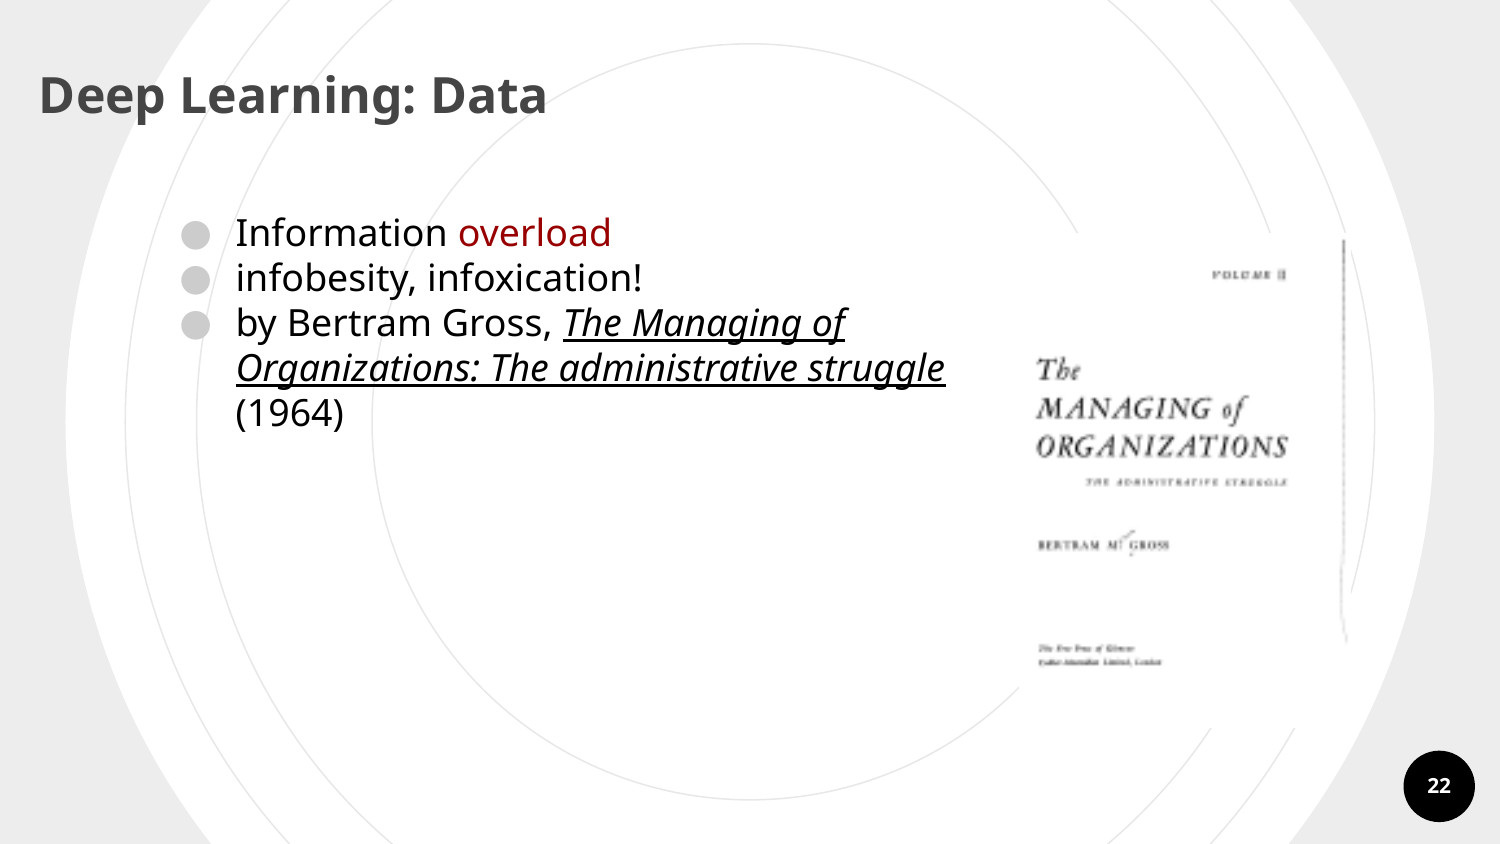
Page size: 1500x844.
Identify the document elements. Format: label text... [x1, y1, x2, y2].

picture [1019, 233, 1351, 728]
text_box Deep Learning: Data [38, 39, 1461, 149]
slide_number 1 [1403, 750, 1475, 823]
list Information overload infobesity, infoxication! by Bertram Gross, The Managing of Organizations: The administrative struggle (1964) [145, 193, 991, 707]
